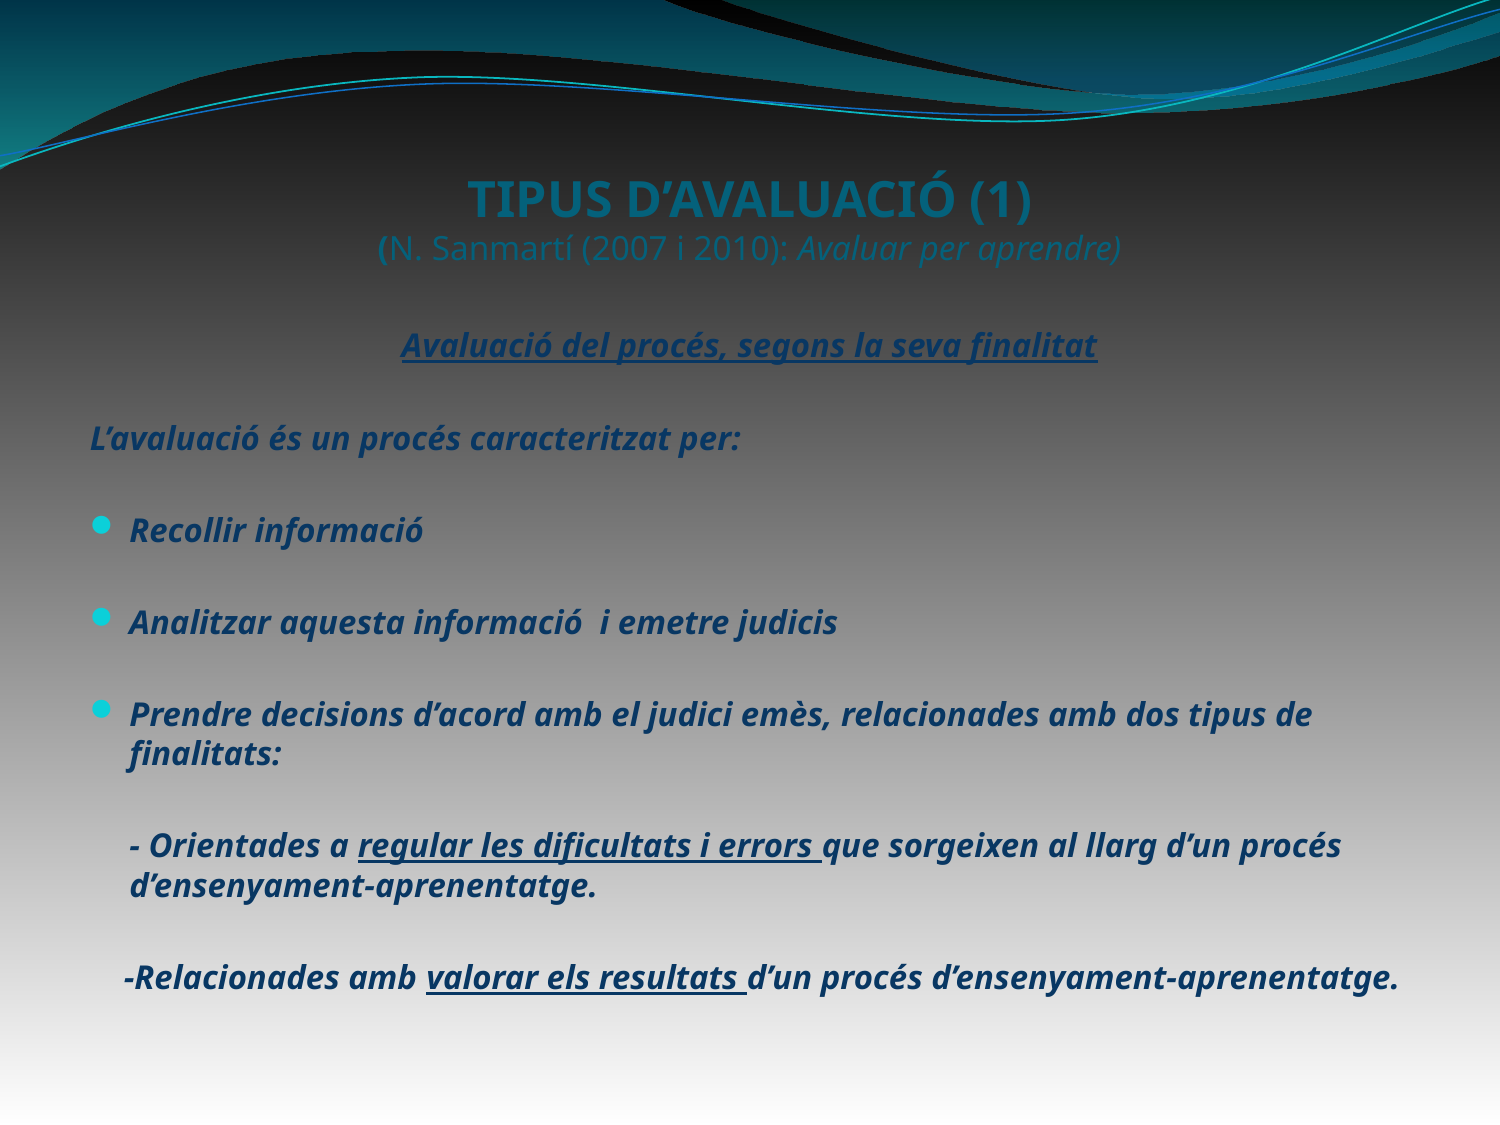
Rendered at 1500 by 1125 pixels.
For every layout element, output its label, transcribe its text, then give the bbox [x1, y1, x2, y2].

title TIPUS D’AVALUACIÓ (1) (N. Sanmartí (2007 i 2010): Avaluar per aprendre) [75, 115, 1425, 268]
list Avaluació del procés, segons la seva finalitat L’avaluació és un procés caracteritzat per: Recollir informació Analitzar aquesta informació i emetre judicis Prendre decisions d’acord amb el judici emès, relacionades amb dos tipus de finalitats: - Orientades a regular les dificultats i errors que sorgeixen al llarg d’un procés d’ensenyament-aprenentatge. -Relacionades amb valorar els resultats d’un procés d’ensenyament-aprenentatge. [75, 317, 1425, 1038]
